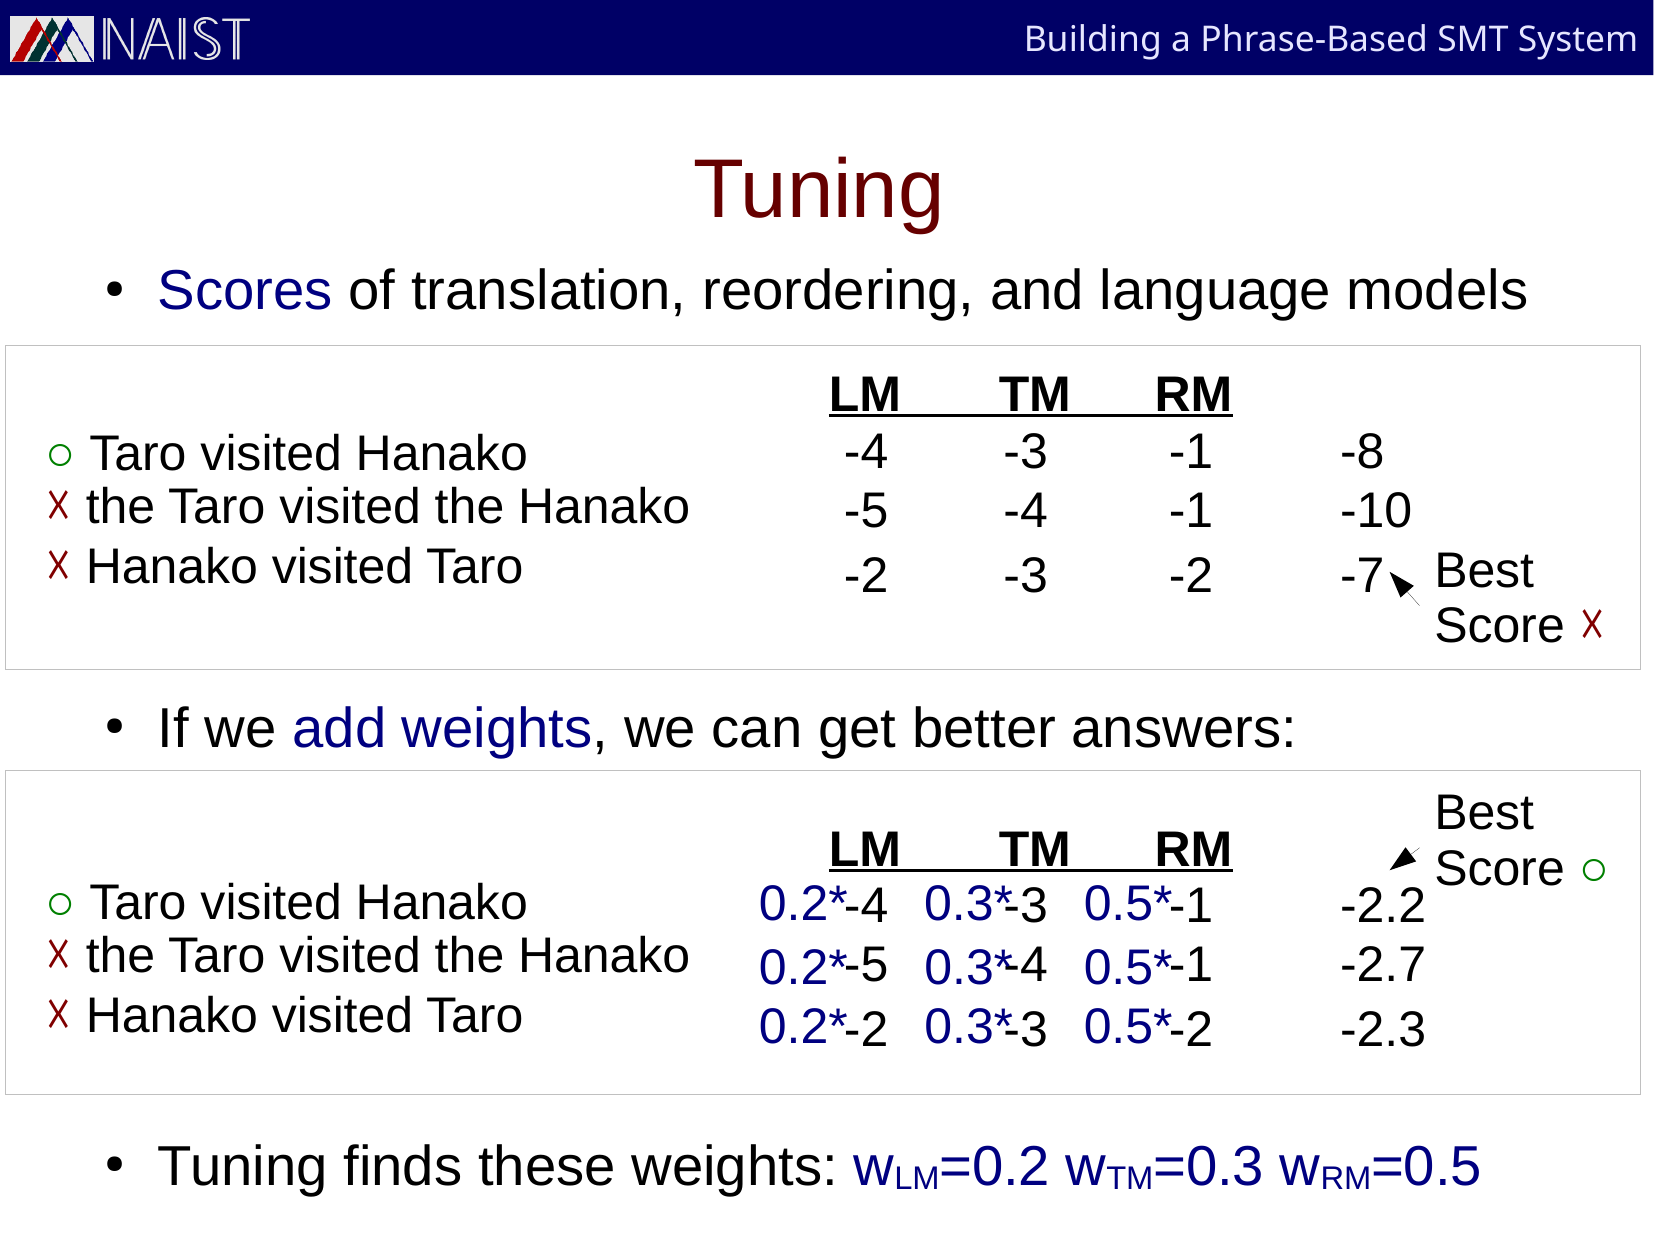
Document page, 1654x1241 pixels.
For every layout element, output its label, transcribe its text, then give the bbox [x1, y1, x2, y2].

text_box 0.3* [909, 932, 1029, 991]
title Tuning [75, 92, 1564, 285]
text_box -2.7 [1325, 929, 1442, 994]
text_box 0.3* [909, 867, 1029, 932]
text_box 0.5* [1068, 867, 1188, 932]
text_box Best Score ○ [1419, 776, 1624, 904]
text_box -4 [863, 870, 904, 929]
text_box -1 [1188, 870, 1229, 929]
text_box -2 [1154, 994, 1229, 1065]
text_box ☓ Hanako visited Taro [30, 530, 539, 602]
text_box -7 [1325, 539, 1400, 611]
text_box -4 [1029, 929, 1063, 994]
text_box LM TM RM [814, 358, 1249, 430]
text_box -2.3 [1325, 994, 1442, 1065]
text_box -2 [1154, 539, 1229, 611]
picture [10, 16, 94, 62]
list Scores of translation, reordering, and language models If we add weights, we can get better answers: Tuning finds these weights: wLM=0.2 wTM=0.3 wRM=0.5 [86, 1095, 1576, 1216]
text_box 0.5* [1068, 932, 1188, 991]
text_box LM TM RM [814, 813, 1249, 884]
text_box ☓ the Taro visited the Hanako [30, 920, 706, 991]
text_box 0.2* [744, 867, 863, 932]
text_box -1 [1154, 474, 1229, 539]
list Scores of translation, reordering, and language models If we add weights, we can get better answers: Tuning finds these weights: wLM=0.2 wTM=0.3 wRM=0.5 [86, 670, 1576, 770]
text_box -1 [1154, 415, 1229, 474]
text_box -4 [988, 474, 1063, 539]
text_box 0.2* [744, 991, 863, 1062]
text_box -10 [1325, 474, 1428, 546]
text_box 0.5* [1068, 991, 1188, 1062]
text_box -8 [1325, 415, 1400, 474]
list Scores of translation, reordering, and language models If we add weights, we can get better answers: Tuning finds these weights: wLM=0.2 wTM=0.3 wRM=0.5 [86, 258, 1576, 345]
text_box -3 [988, 415, 1063, 474]
list Scores of translation, reordering, and language models If we add weights, we can get better answers: Tuning finds these weights: wLM=0.2 wTM=0.3 wRM=0.5 [86, 771, 1576, 1094]
text_box ○ Taro visited Hanako [30, 418, 544, 471]
text_box 0.2* [744, 932, 863, 991]
text_box 0.3* [909, 991, 1029, 1062]
picture [102, 17, 251, 60]
text_box -5 [829, 474, 904, 539]
text_box -3 [988, 539, 1063, 611]
text_box -3 [1029, 870, 1063, 929]
text_box -4 [829, 415, 904, 474]
text_box ○ Taro visited Hanako [30, 867, 544, 920]
text_box -2 [829, 539, 904, 611]
text_box -1 [1188, 929, 1229, 994]
text_box ☓ the Taro visited the Hanako [30, 471, 706, 543]
text_box -5 [863, 929, 904, 994]
text_box ☓ Hanako visited Taro [30, 979, 539, 1051]
list Scores of translation, reordering, and language models If we add weights, we can get better answers: Tuning finds these weights: wLM=0.2 wTM=0.3 wRM=0.5 [86, 346, 1576, 669]
text_box -3 [988, 994, 1063, 1065]
text_box -2.2 [1325, 870, 1442, 929]
text_box Best Score ☓ [1419, 534, 1621, 661]
text_box -2 [829, 994, 904, 1065]
